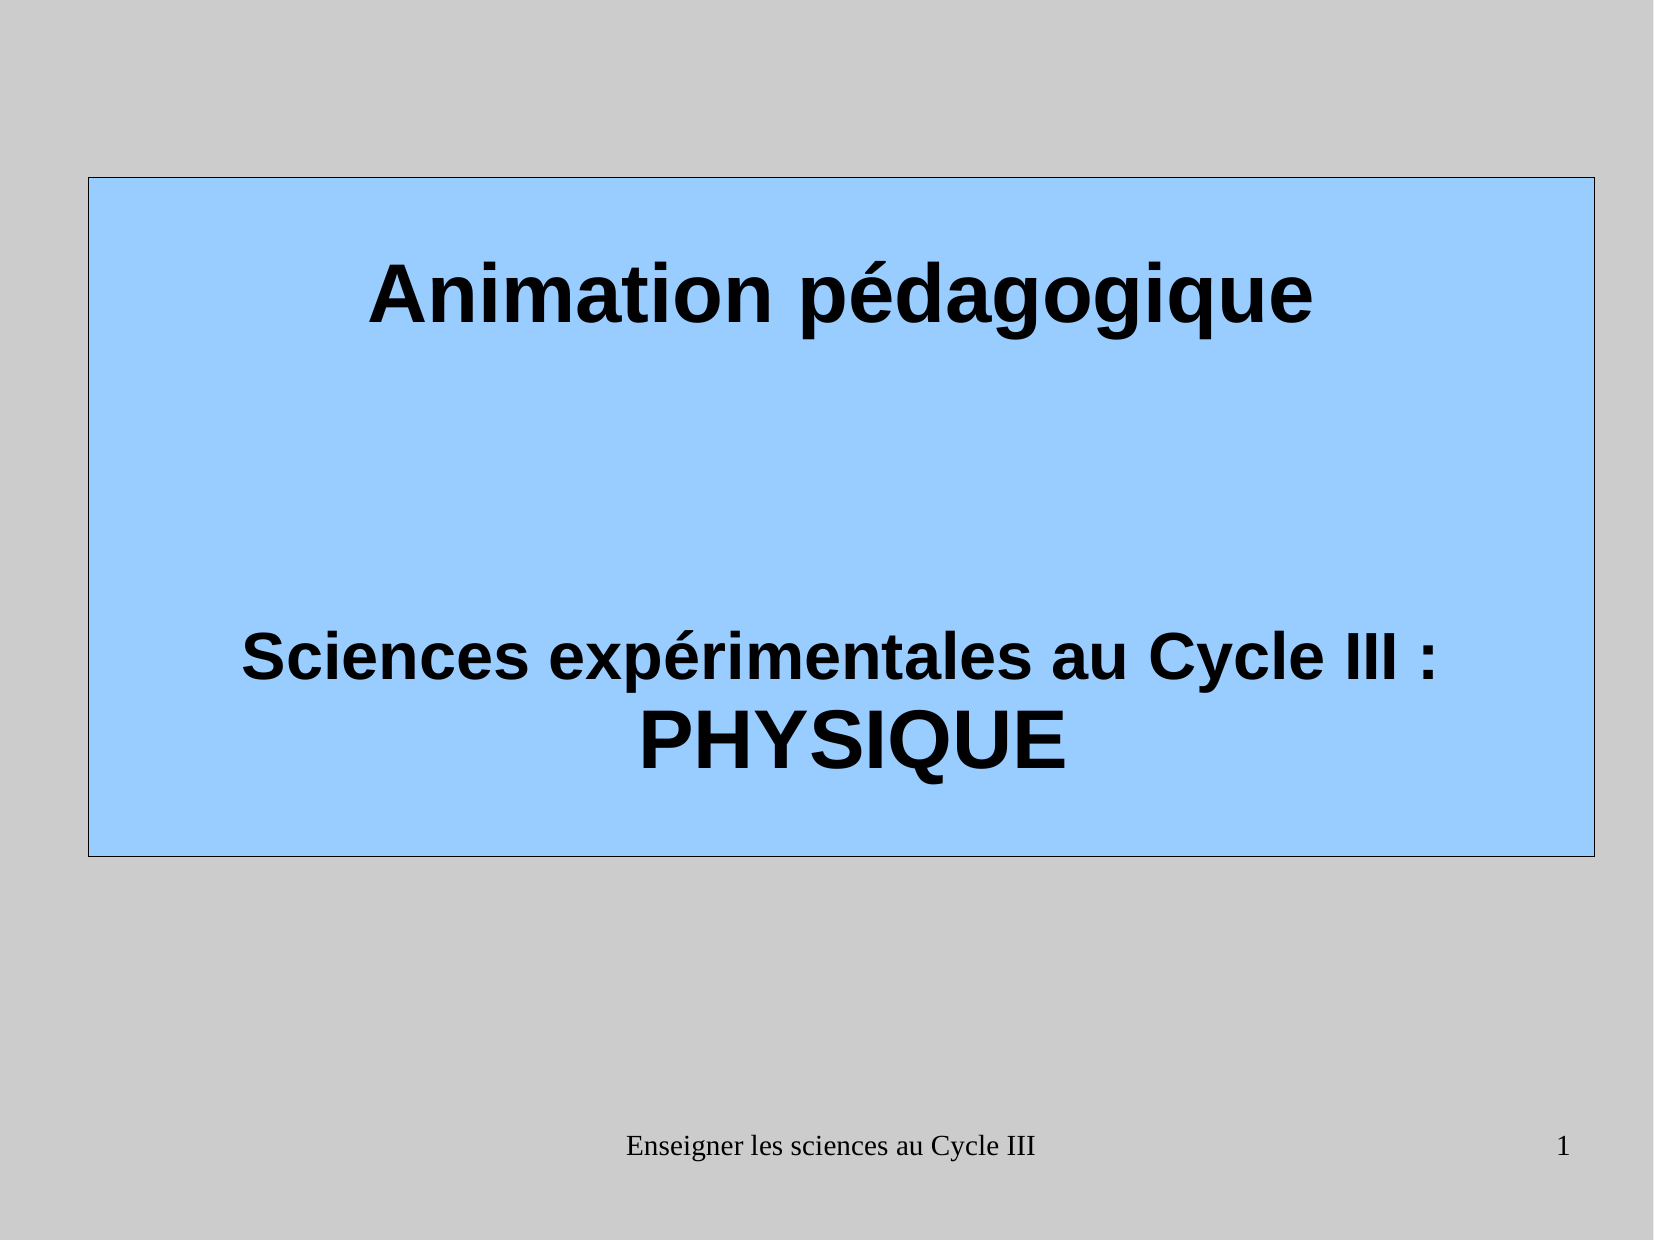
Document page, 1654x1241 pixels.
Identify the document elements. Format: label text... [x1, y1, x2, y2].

text_box Animation pédagogique Sciences expérimentales au Cycle III : PHYSIQUE [88, 177, 1595, 857]
